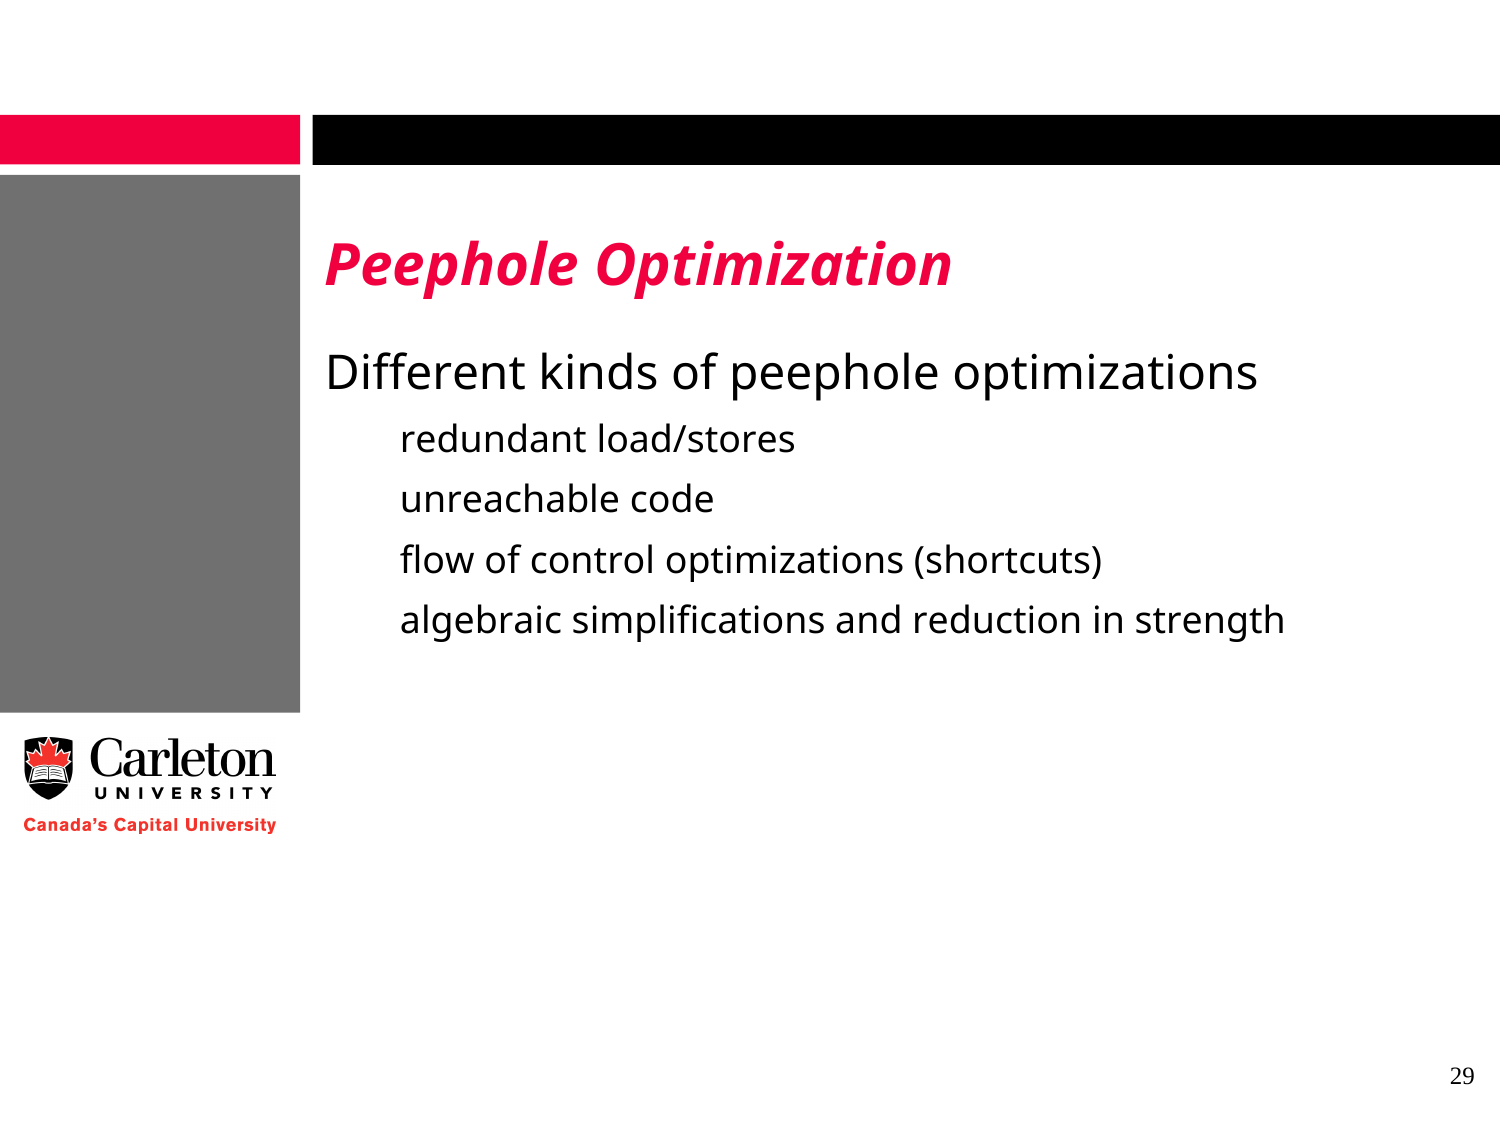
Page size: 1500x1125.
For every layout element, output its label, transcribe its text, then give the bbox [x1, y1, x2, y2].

picture [24, 737, 276, 834]
title Peephole Optimization [324, 194, 1450, 324]
list Different kinds of peephole optimizations redundant load/stores unreachable code flow of control optimizations (shortcuts) algebraic simplifications and reduction in strength [324, 324, 1450, 1036]
